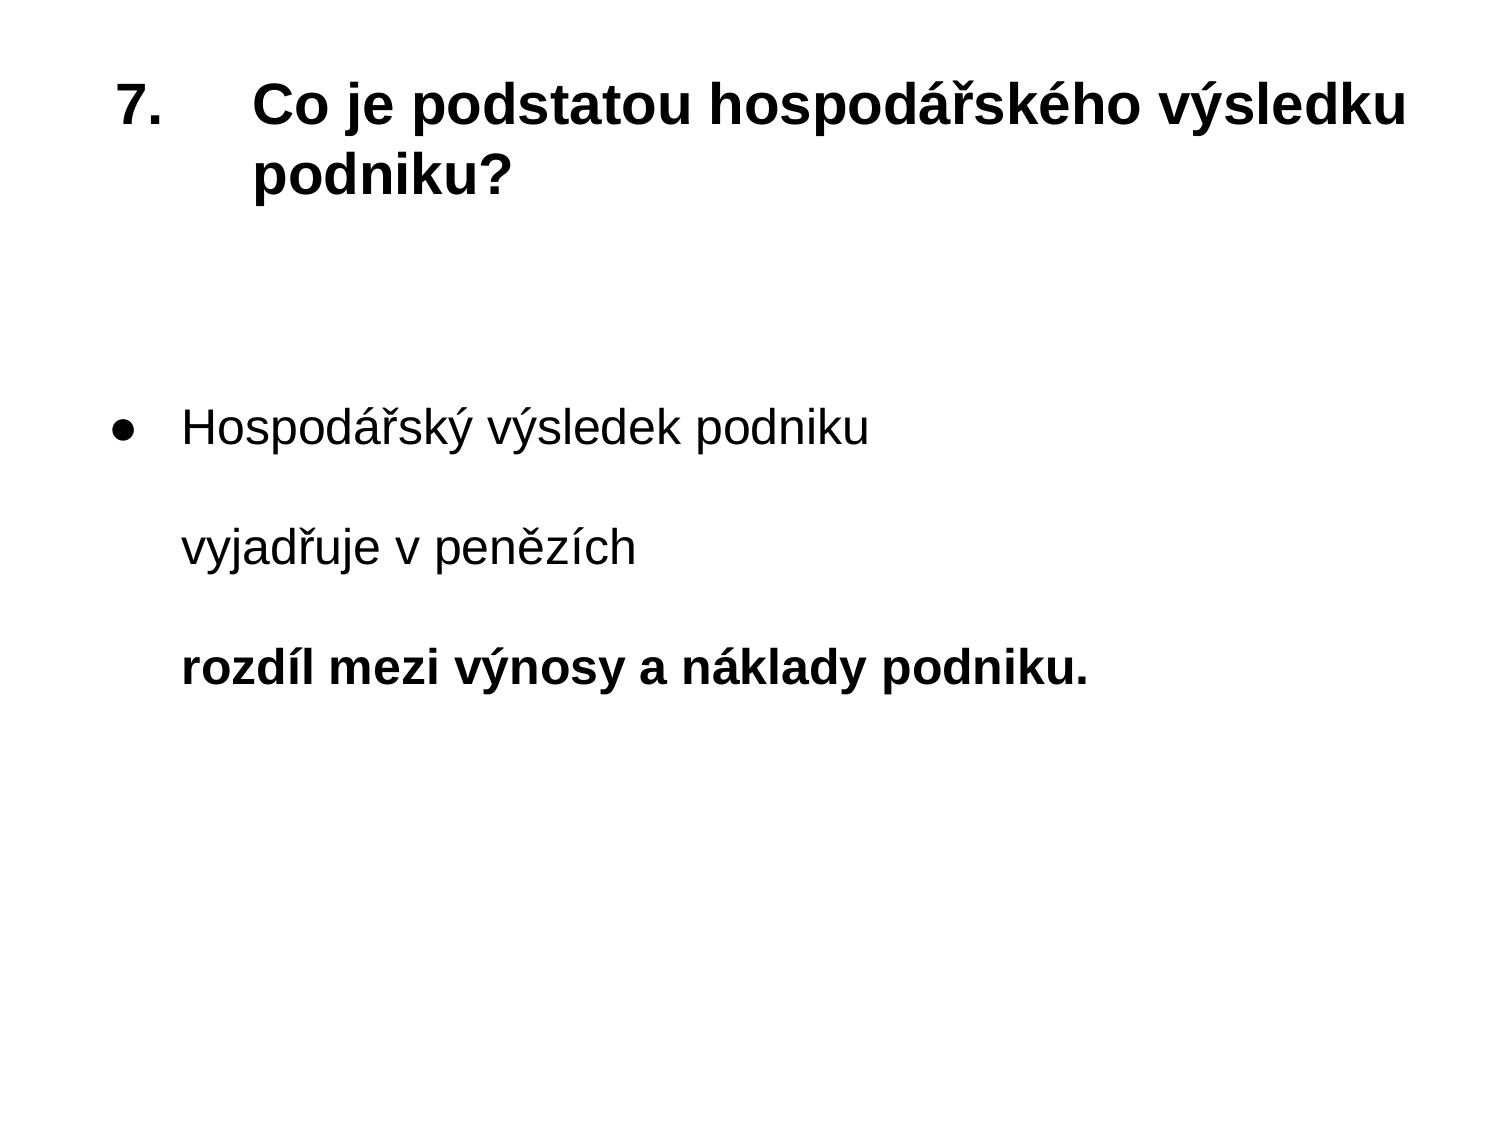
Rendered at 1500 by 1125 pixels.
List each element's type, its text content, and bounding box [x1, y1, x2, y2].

text_box ● Hospodářský výsledek podniku vyjadřuje v penězích rozdíl mezi výnosy a náklady podniku. [64, 267, 1436, 1125]
title Co je podstatou hospodářského výsledku podniku? [100, 42, 1500, 231]
